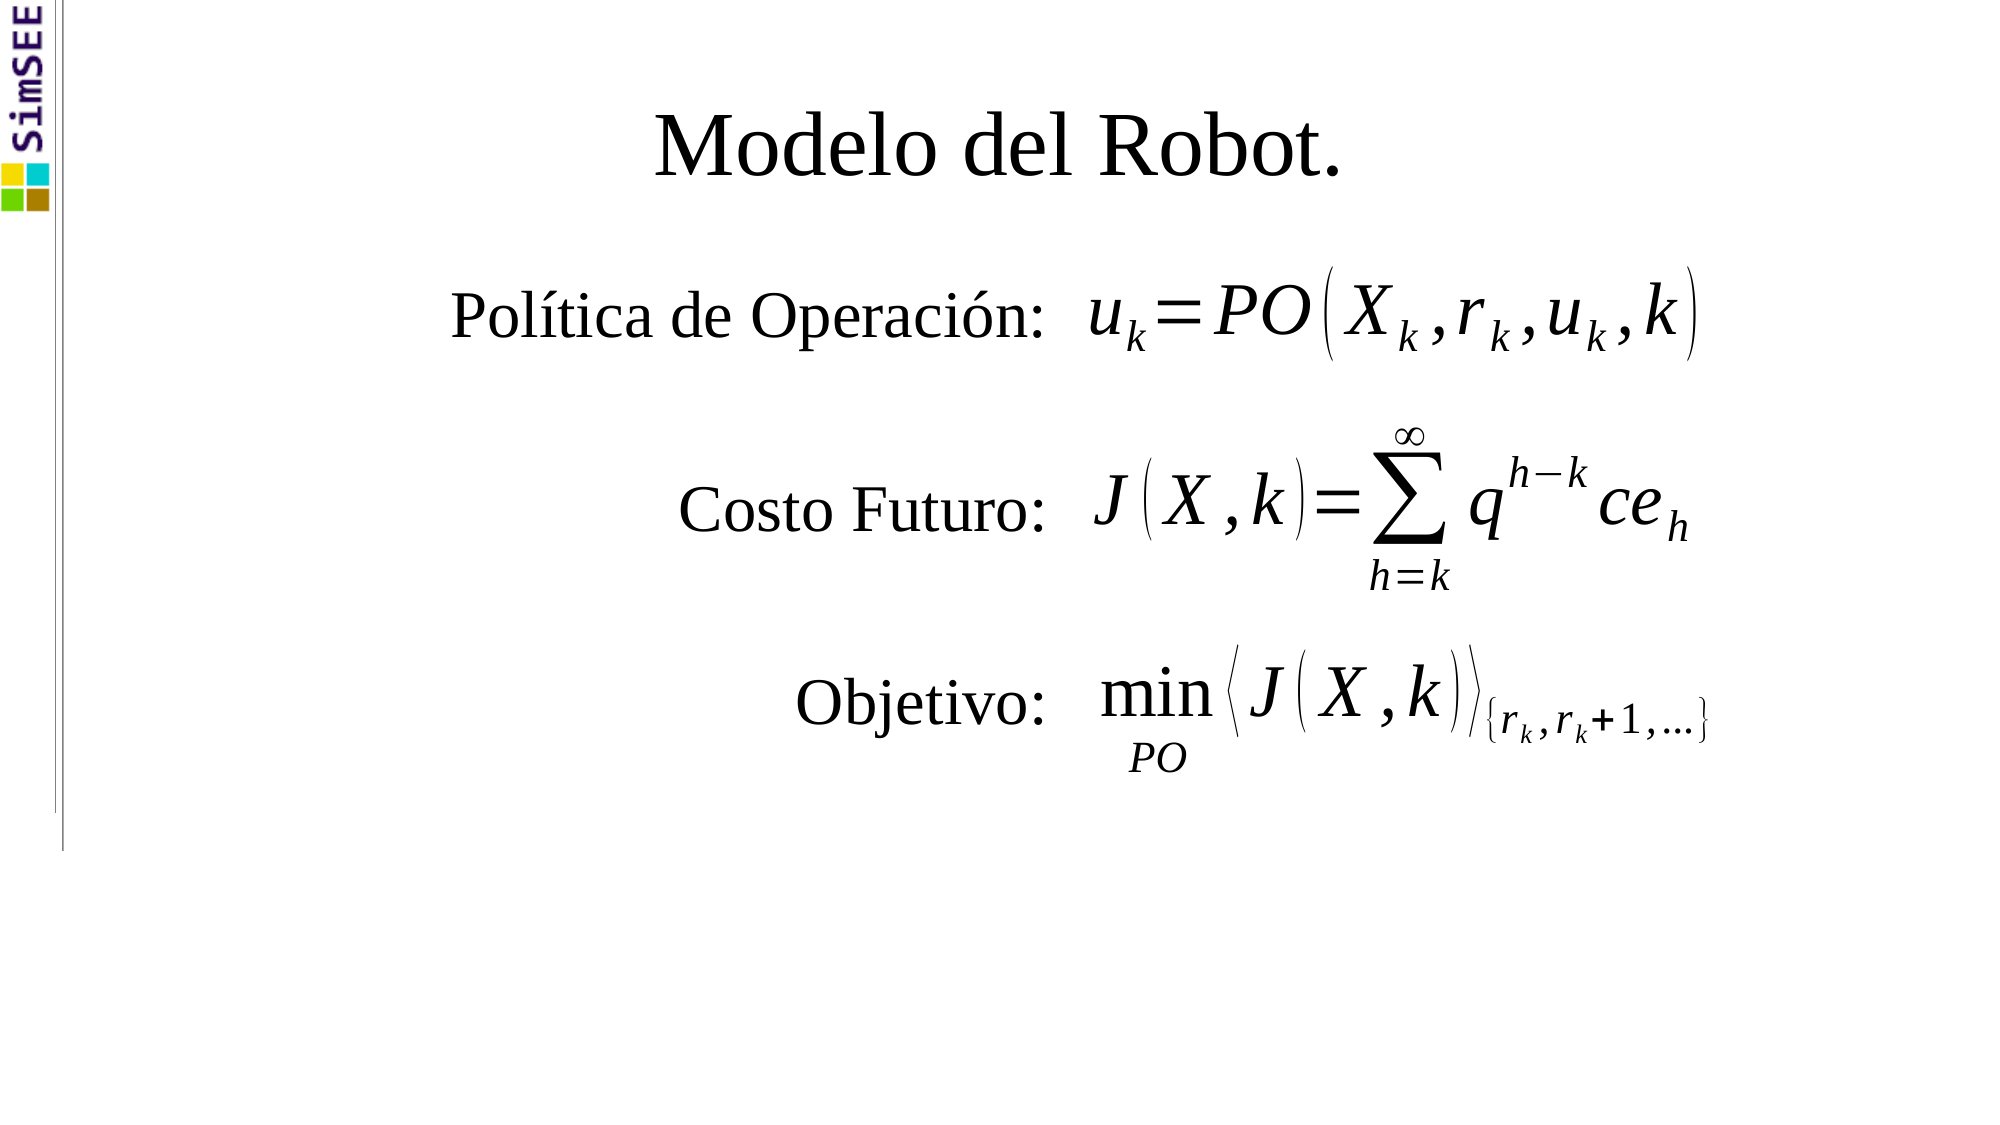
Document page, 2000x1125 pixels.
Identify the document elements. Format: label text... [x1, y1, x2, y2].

title Modelo del Robot. [99, 44, 1900, 233]
chart [1098, 640, 1714, 782]
chart [1087, 262, 1701, 367]
chart [1090, 425, 1689, 600]
picture [0, 5, 52, 154]
list Política de Operación: Costo Futuro: Objetivo: [99, 263, 1063, 916]
picture [0, 162, 51, 213]
